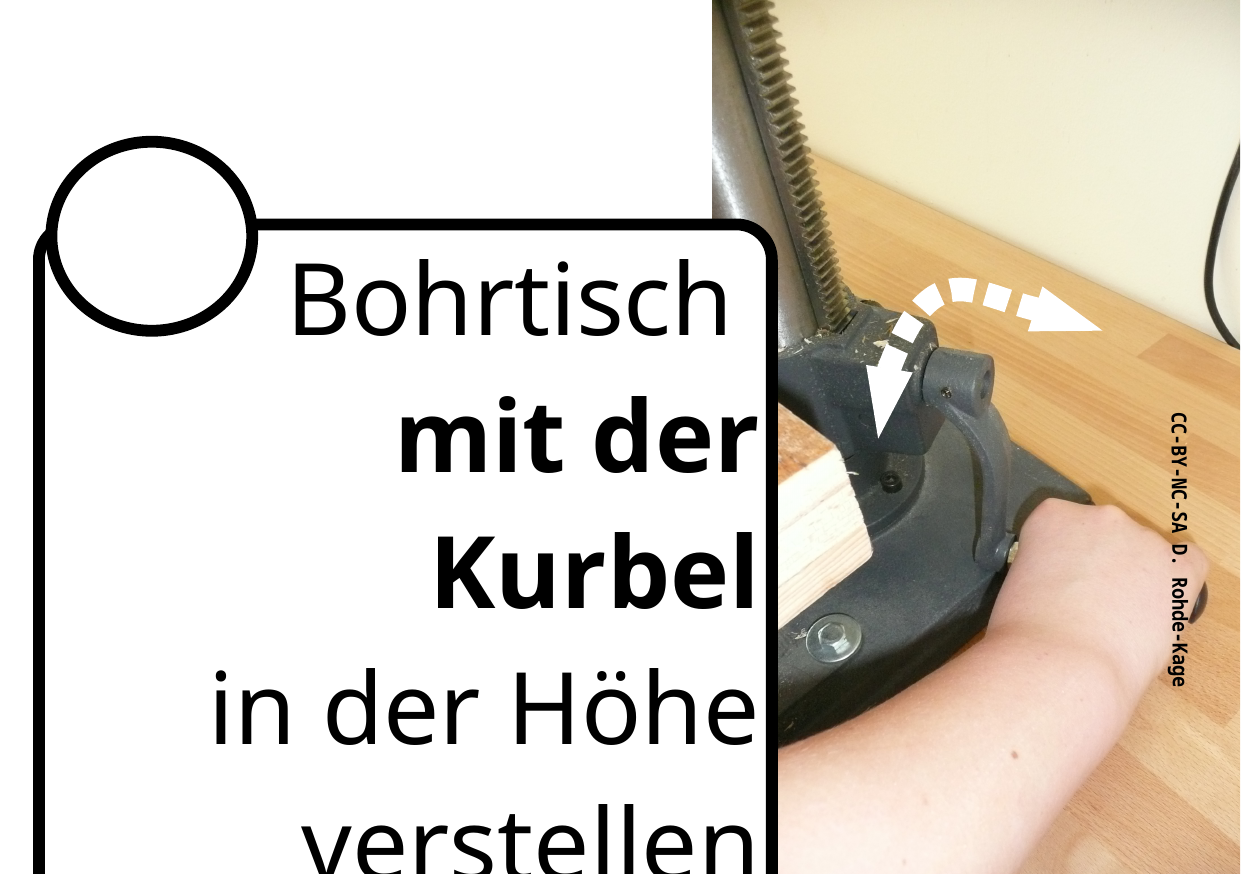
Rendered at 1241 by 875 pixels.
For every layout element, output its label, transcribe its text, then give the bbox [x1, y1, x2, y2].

picture [712, 0, 1241, 874]
text_box [51, 141, 253, 331]
text_box Bohrtisch mit der Kurbel in der Höhe verstellen [38, 224, 772, 709]
text_box CC-BY-NC-SA D. Rohde-Kage [1165, 397, 1203, 709]
